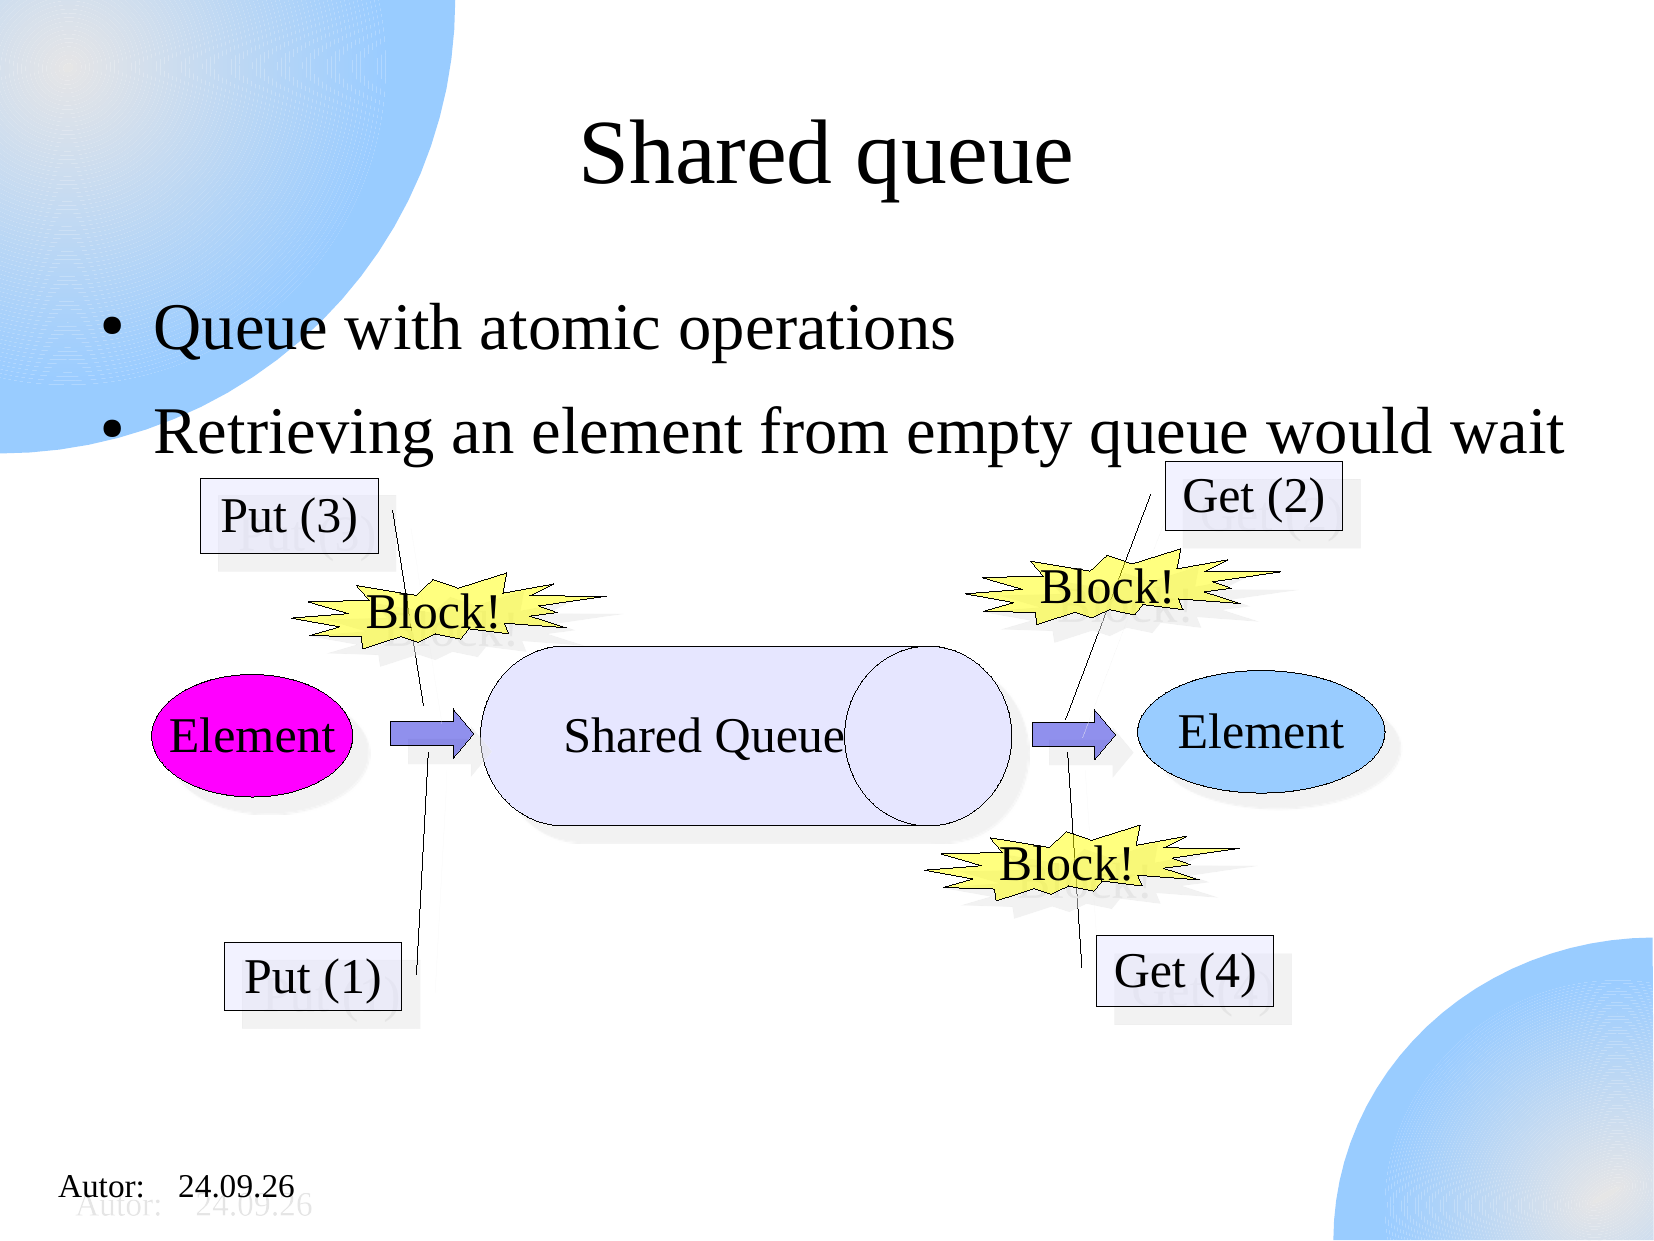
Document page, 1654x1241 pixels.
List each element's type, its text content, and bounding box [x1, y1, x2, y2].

text_box Block! [291, 572, 607, 649]
text_box Shared Queue [480, 646, 1012, 826]
text_box Block! [965, 548, 1281, 625]
text_box Get (2) [1165, 462, 1343, 530]
text_box Block! [924, 825, 1240, 901]
title Shared queue [82, 49, 1571, 257]
text_box Put (3) [201, 478, 378, 554]
text_box [1032, 709, 1116, 760]
text_box Element [151, 674, 353, 798]
text_box Put (1) [225, 942, 402, 1011]
text_box [390, 708, 474, 759]
text_box Get (4) [1097, 935, 1274, 1006]
list Queue with atomic operations Retrieving an element from empty queue would wait [82, 290, 1571, 1010]
text_box Element [1137, 670, 1386, 794]
